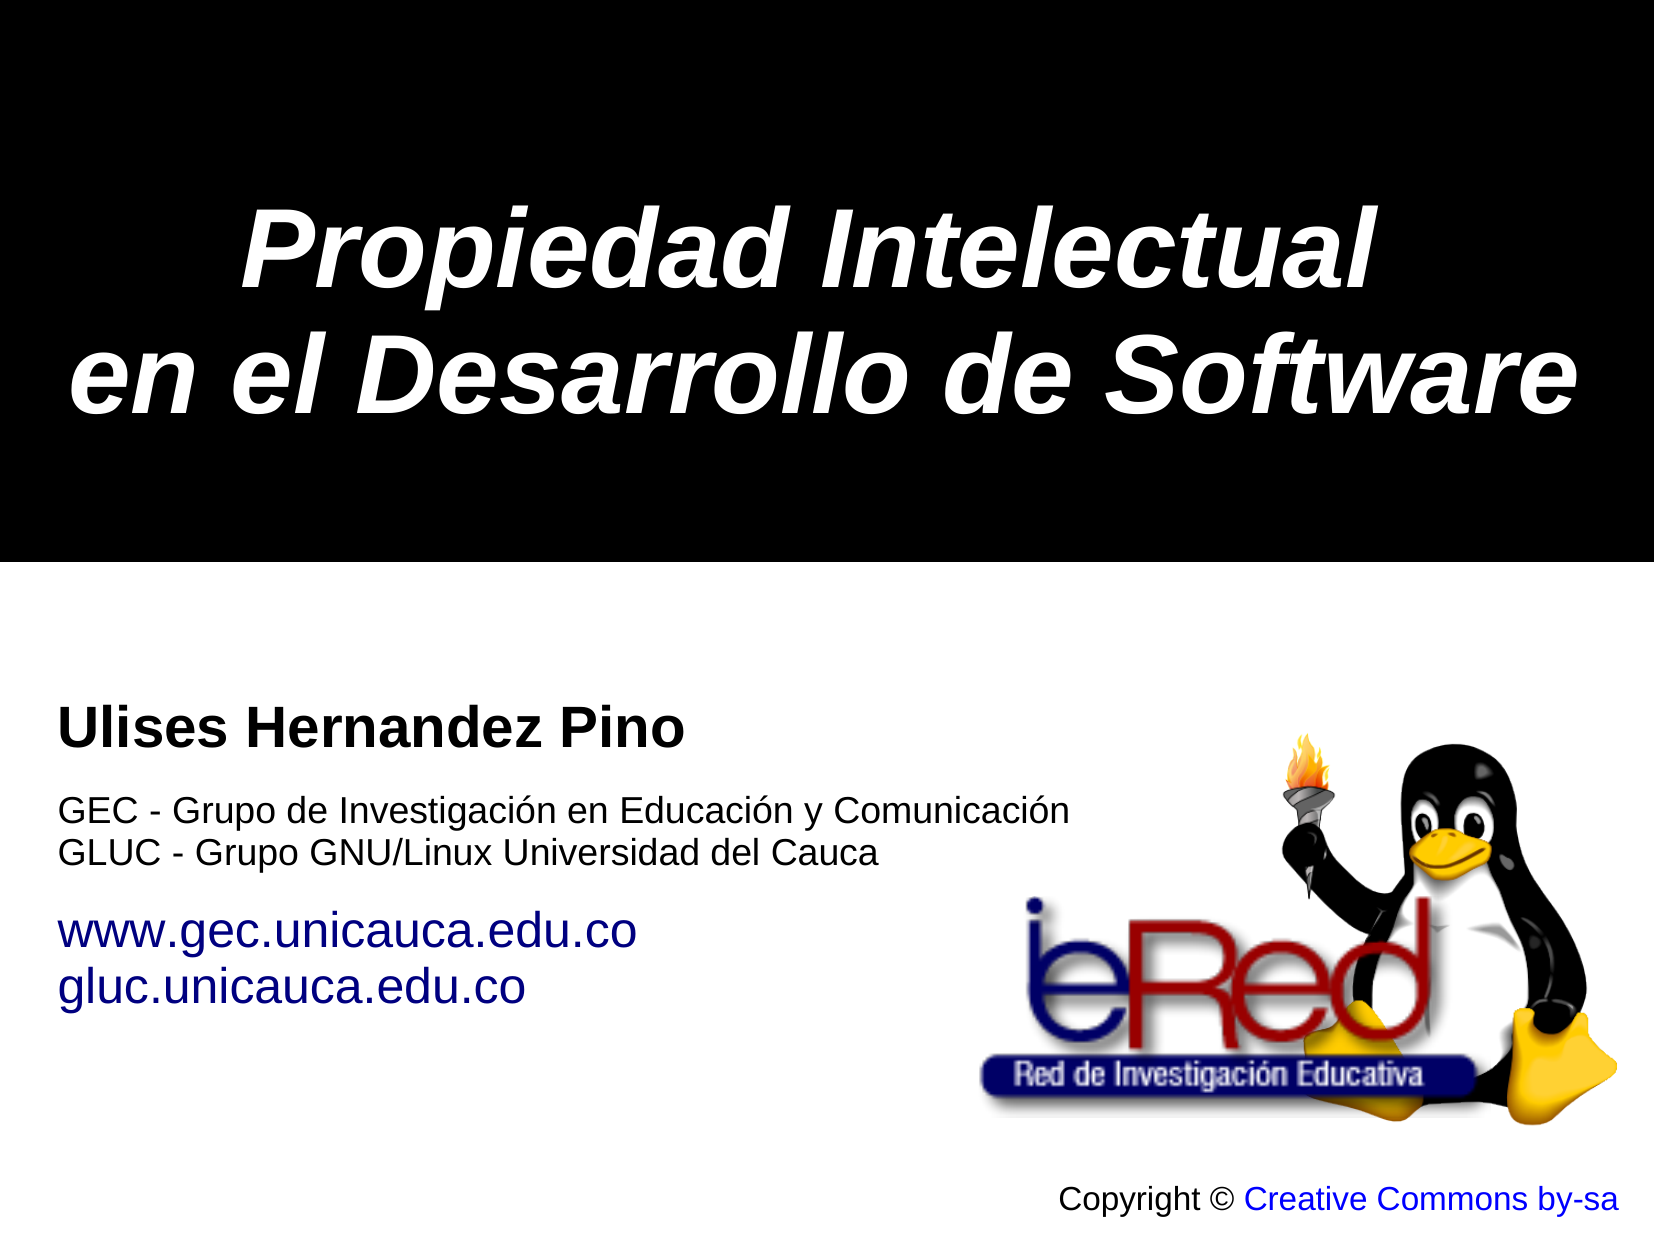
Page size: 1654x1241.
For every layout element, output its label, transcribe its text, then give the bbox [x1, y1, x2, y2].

picture [978, 724, 1627, 1130]
text_box Ulises Hernandez Pino GEC - Grupo de Investigación en Educación y Comunicación GLUC - Grupo GNU/Linux Universidad del Cauca www.gec.unicauca.edu.co gluc.unicauca.edu.co [57, 694, 1071, 1015]
text_box Copyright © Creative Commons by-sa [1058, 1180, 1620, 1219]
text_box Propiedad Intelectual en el Desarrollo de Software [68, 186, 1581, 438]
text_box [0, 0, 1654, 562]
